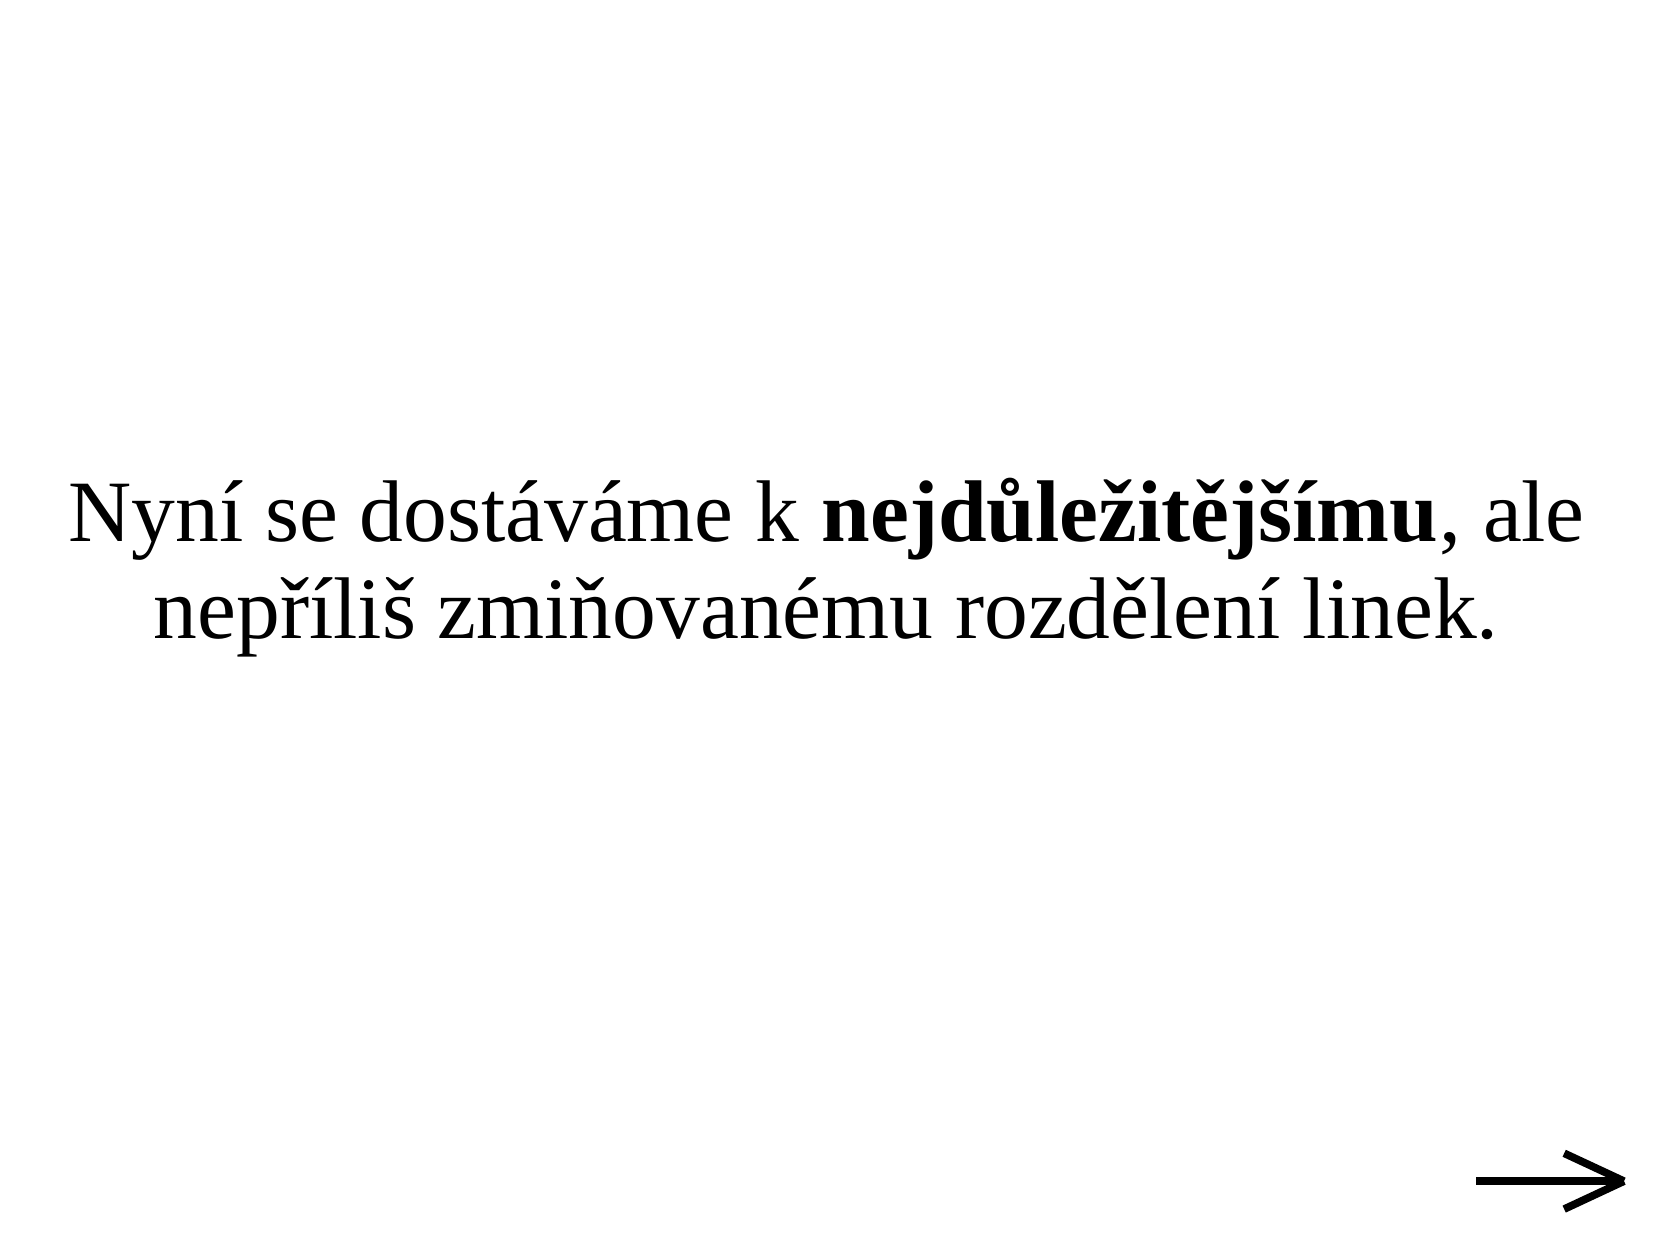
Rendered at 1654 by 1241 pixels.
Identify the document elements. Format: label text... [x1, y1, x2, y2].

text_box Nyní se dostáváme k nejdůležitějšímu, ale nepříliš zmiňovanému rozdělení linek. [0, 456, 1654, 666]
